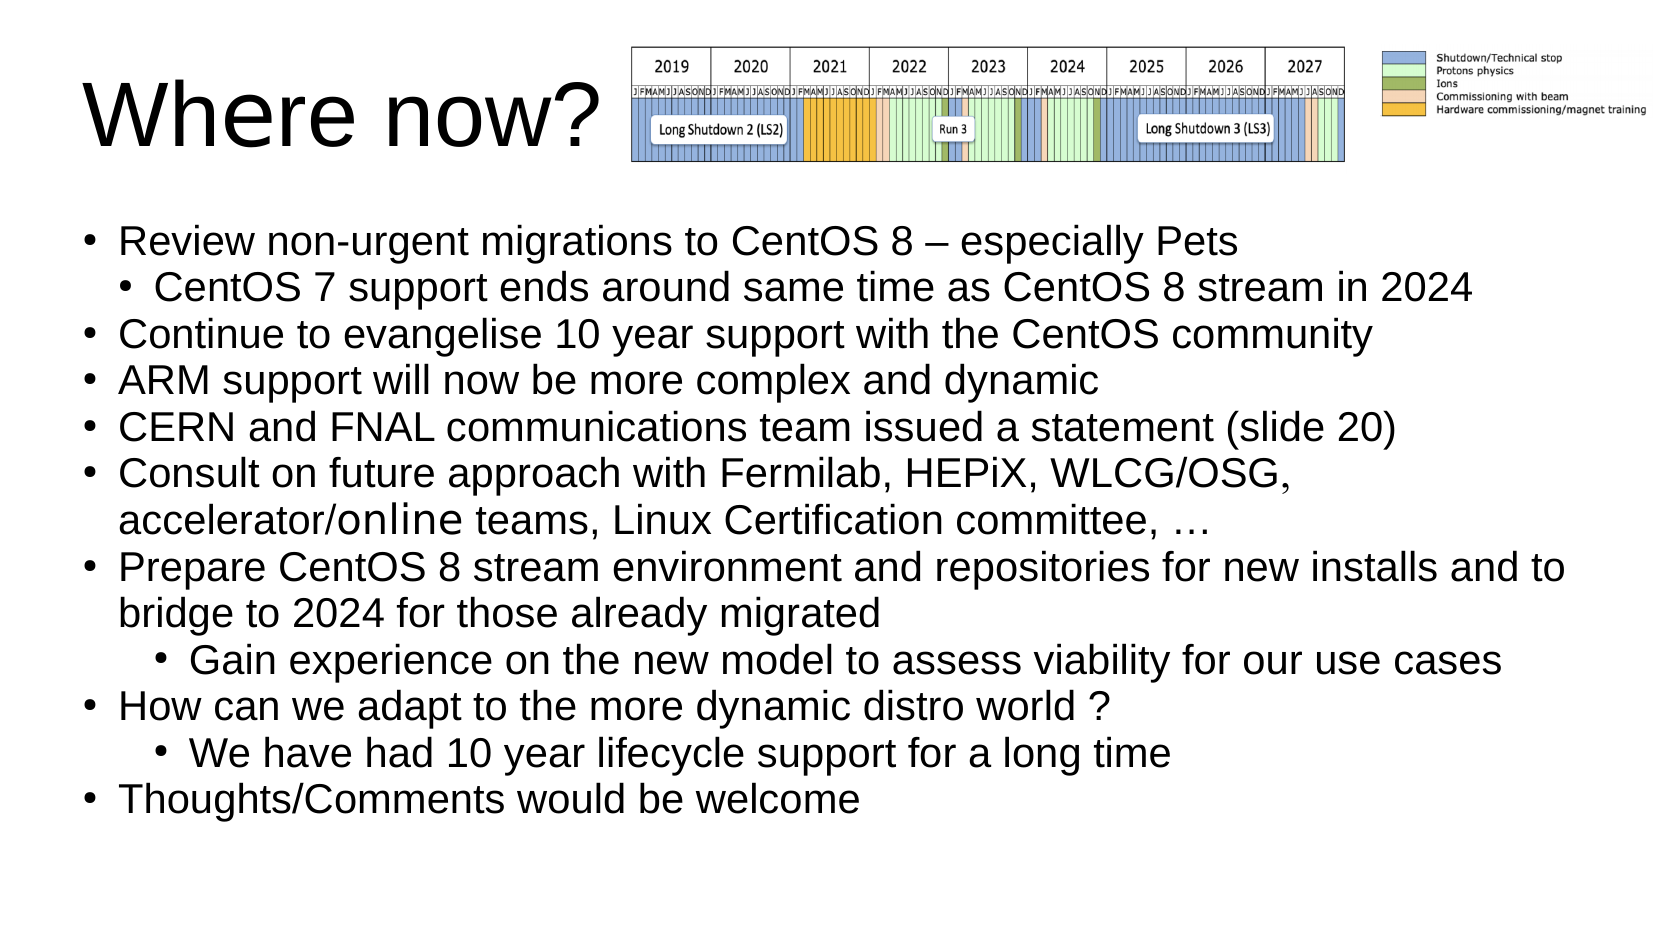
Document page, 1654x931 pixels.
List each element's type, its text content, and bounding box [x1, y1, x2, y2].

title Where now? [82, 37, 1571, 193]
subtitle Review non-urgent migrations to CentOS 8 – especially Pets CentOS 7 support ends around same time as CentOS 8 stream in 2024 Continue to evangelise 10 year support with the CentOS community ARM support will now be more complex and dynamic CERN and FNAL communications team issued a statement (slide 20) Consult on future approach with Fermilab, HEPiX, WLCG/OSG, accelerator/online teams, Linux Certification committee, … Prepare CentOS 8 stream environment and repositories for new installs and to bridge to 2024 for those already migrated Gain experience on the new model to assess viability for our use cases How can we adapt to the more dynamic distro world ? We have had 10 year lifecycle support for a long time Thoughts/Comments would be welcome [82, 217, 1571, 931]
picture [614, 26, 1654, 178]
